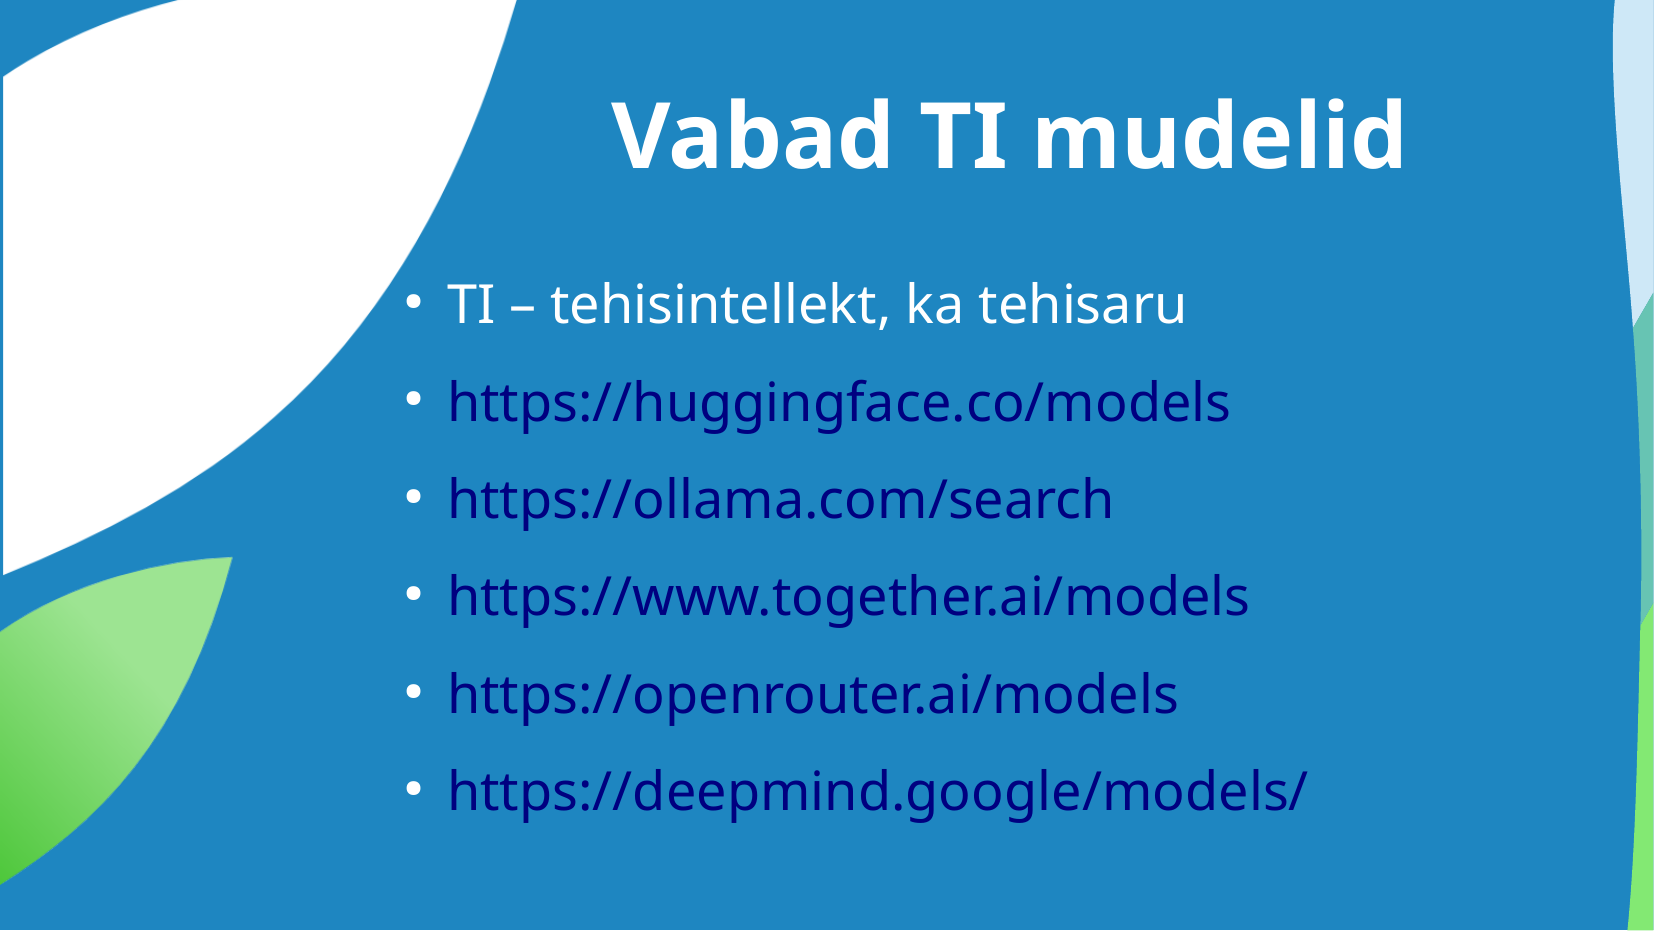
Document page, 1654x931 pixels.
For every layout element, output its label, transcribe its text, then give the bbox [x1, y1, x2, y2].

title Vabad TI mudelid [383, 59, 1636, 207]
picture [0, 0, 517, 885]
list TI – tehisintellekt, ka tehisaru https://huggingface.co/models https://ollama.com/search https://www.together.ai/models https://openrouter.ai/models https://deepmind.google/models/ [389, 265, 1636, 827]
